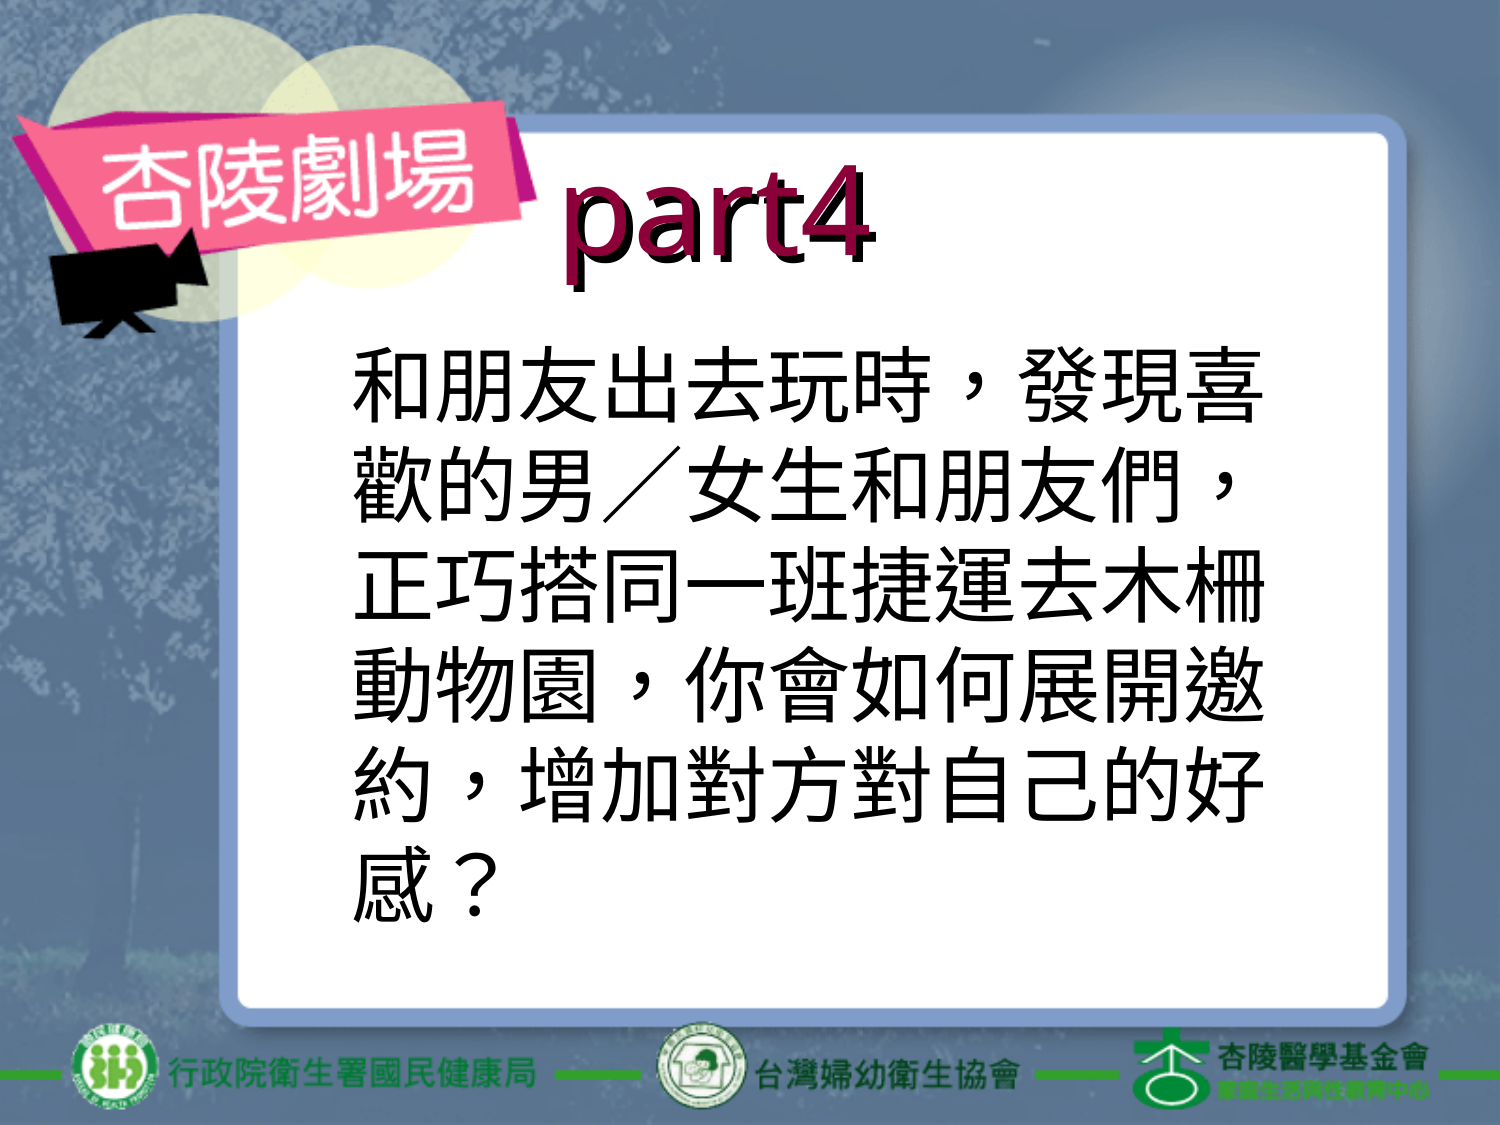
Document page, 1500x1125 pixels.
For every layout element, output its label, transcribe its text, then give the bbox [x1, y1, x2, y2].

title part4 [541, 108, 940, 303]
picture [0, 0, 1500, 1125]
text_box 和朋友出去玩時，發現喜歡的男／女生和朋友們，正巧搭同一班捷運去木柵動物園，你會如何展開邀約，增加對方對自己的好感？ [336, 325, 1294, 941]
